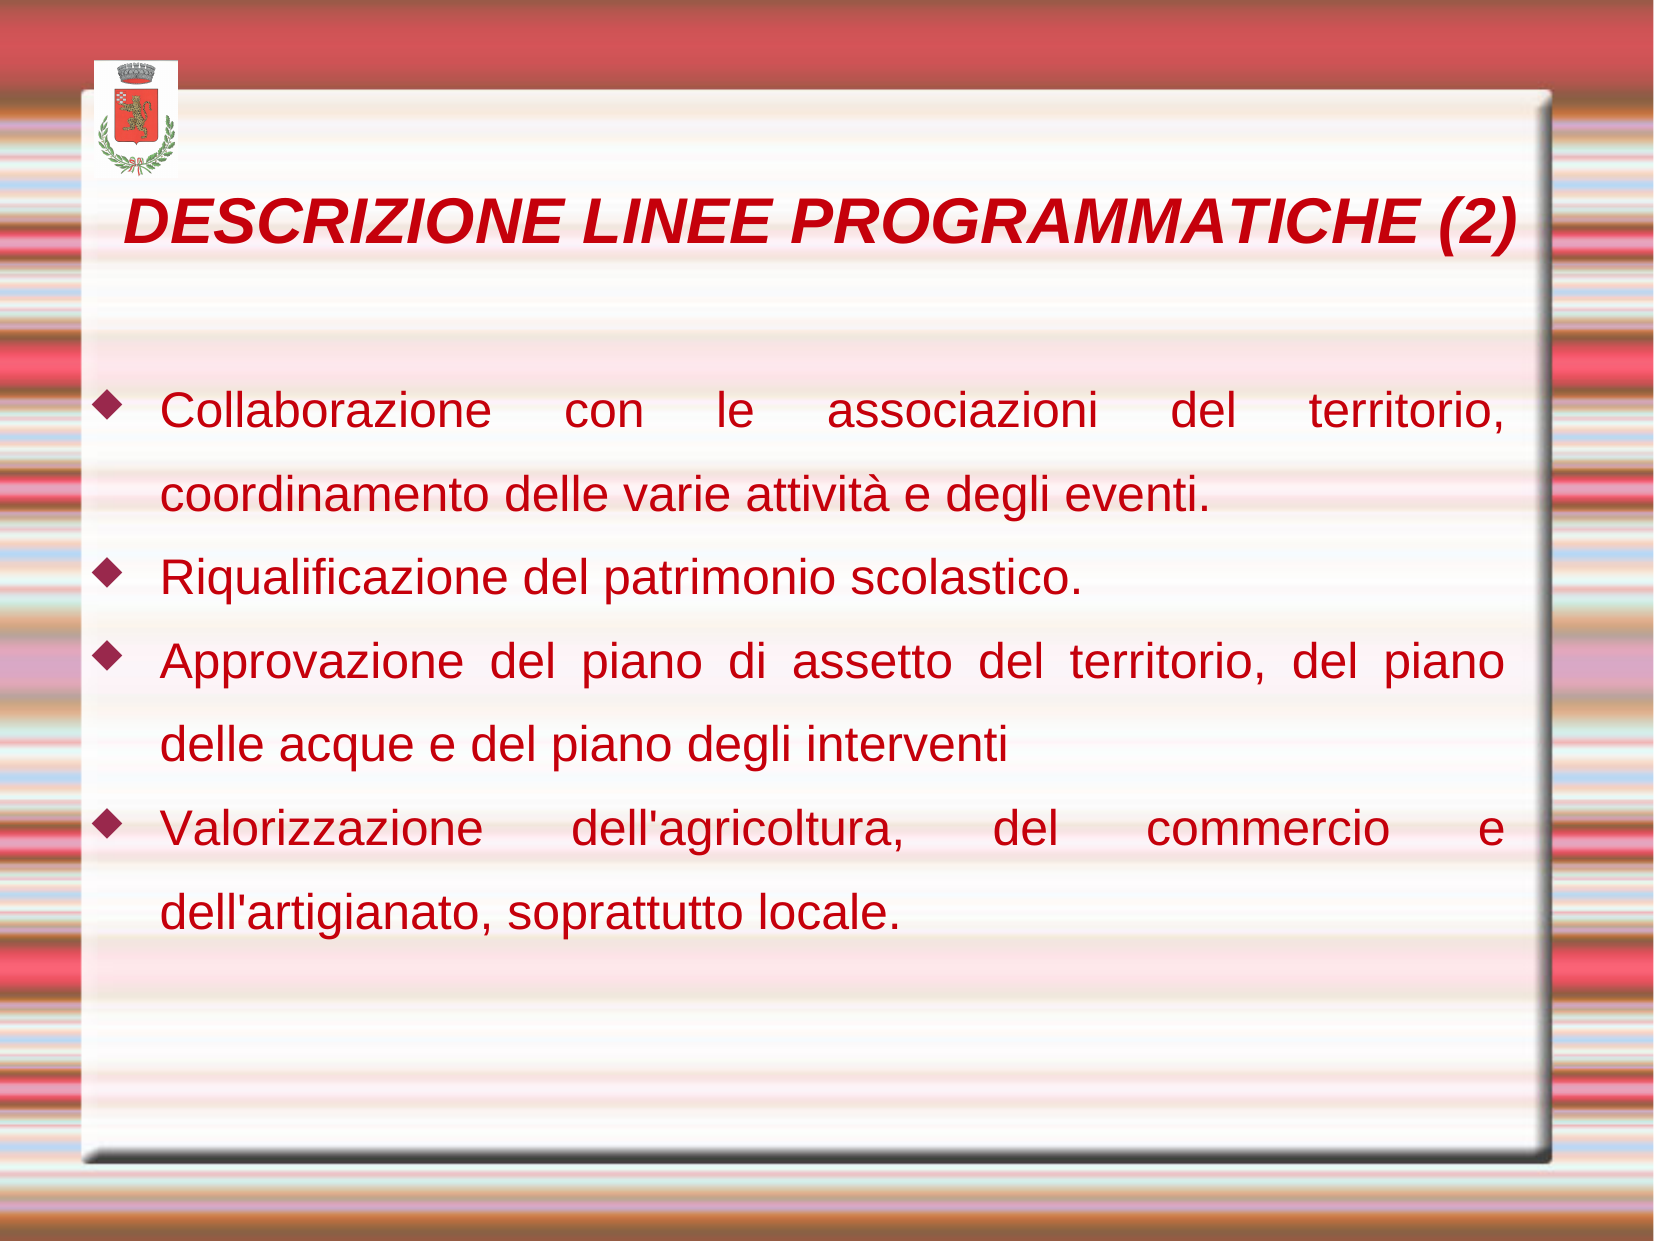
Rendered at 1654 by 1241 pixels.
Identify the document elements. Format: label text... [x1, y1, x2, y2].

list Collaborazione con le associazioni del territorio, coordinamento delle varie attività e degli eventi. Riqualificazione del patrimonio scolastico. Approvazione del piano di assetto del territorio, del piano delle acque e del piano degli interventi Valorizzazione dell'agricoltura, del commercio e dell'artigianato, soprattutto locale. [76, 354, 1506, 1039]
title DESCRIZIONE LINEE PROGRAMMATICHE (2) [76, 117, 1565, 325]
picture [0, 0, 1654, 1241]
